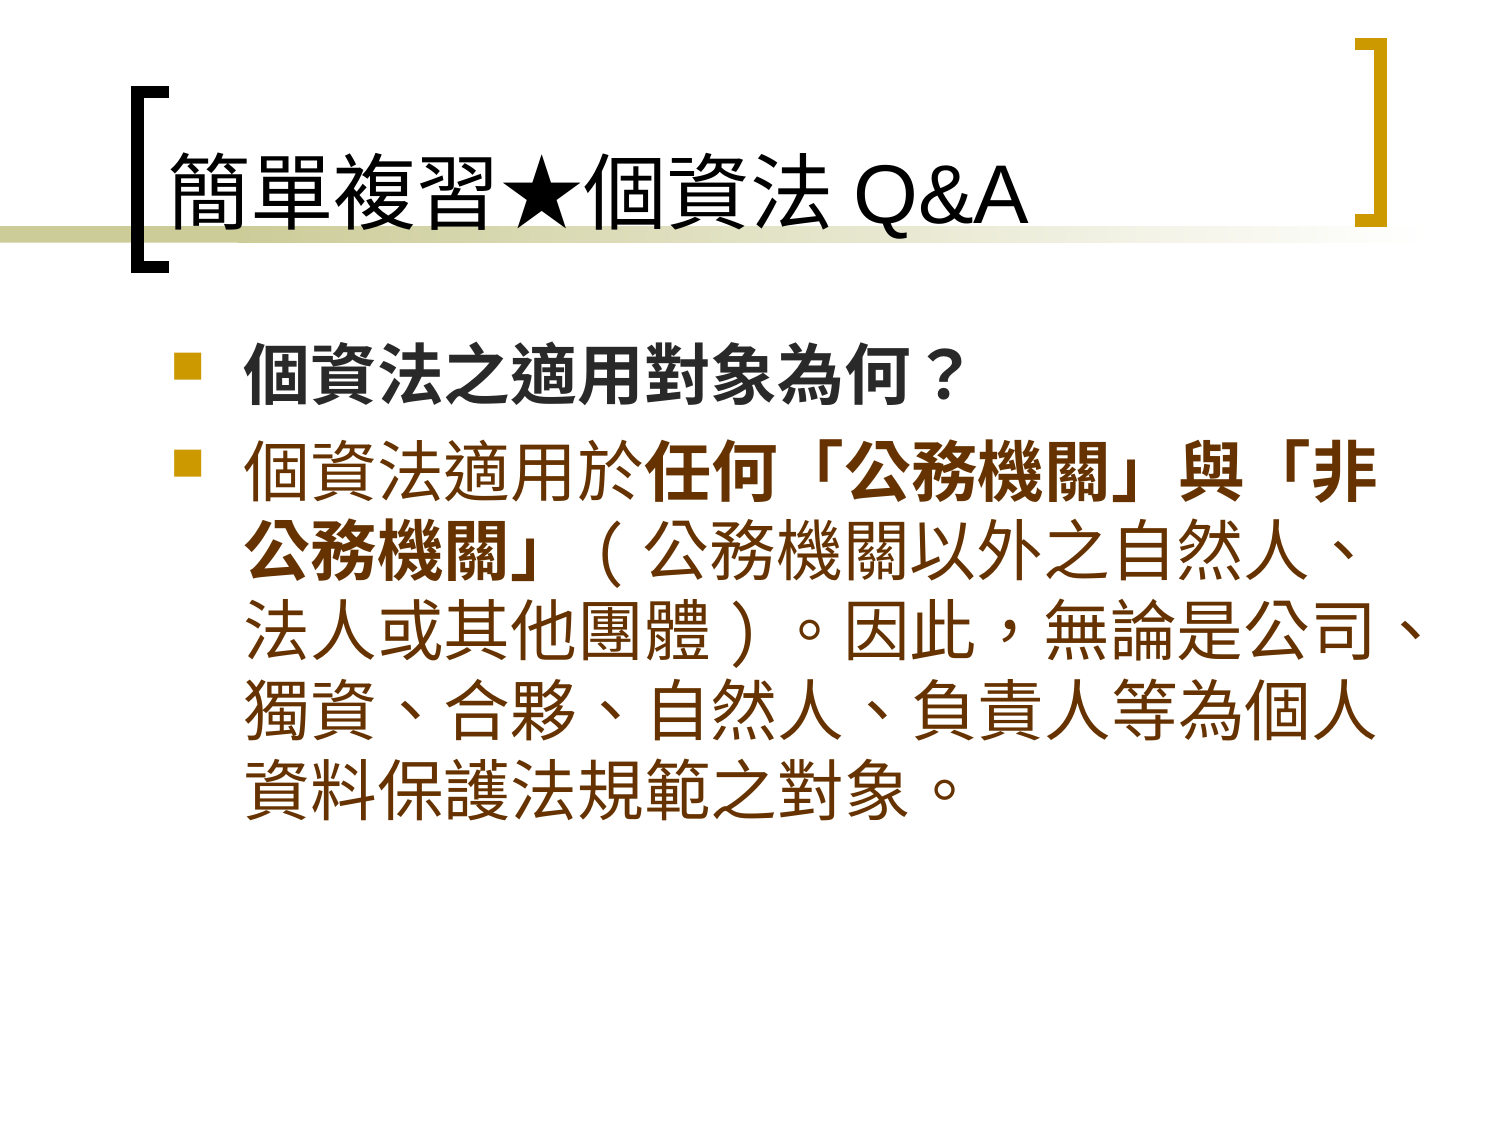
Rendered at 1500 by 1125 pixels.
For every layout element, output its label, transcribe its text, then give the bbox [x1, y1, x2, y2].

list 個資法之適用對象為何？ 個資法適用於任何「公務機關」與「非公務機關」(公務機關以外之自然人、法人或其他團體)。因此，無論是公司、獨資、合夥、自然人、負責人等為個人資料保護法規範之對象。 [155, 324, 1413, 1000]
title 簡單複習★個資法Q&A [152, 15, 1328, 248]
